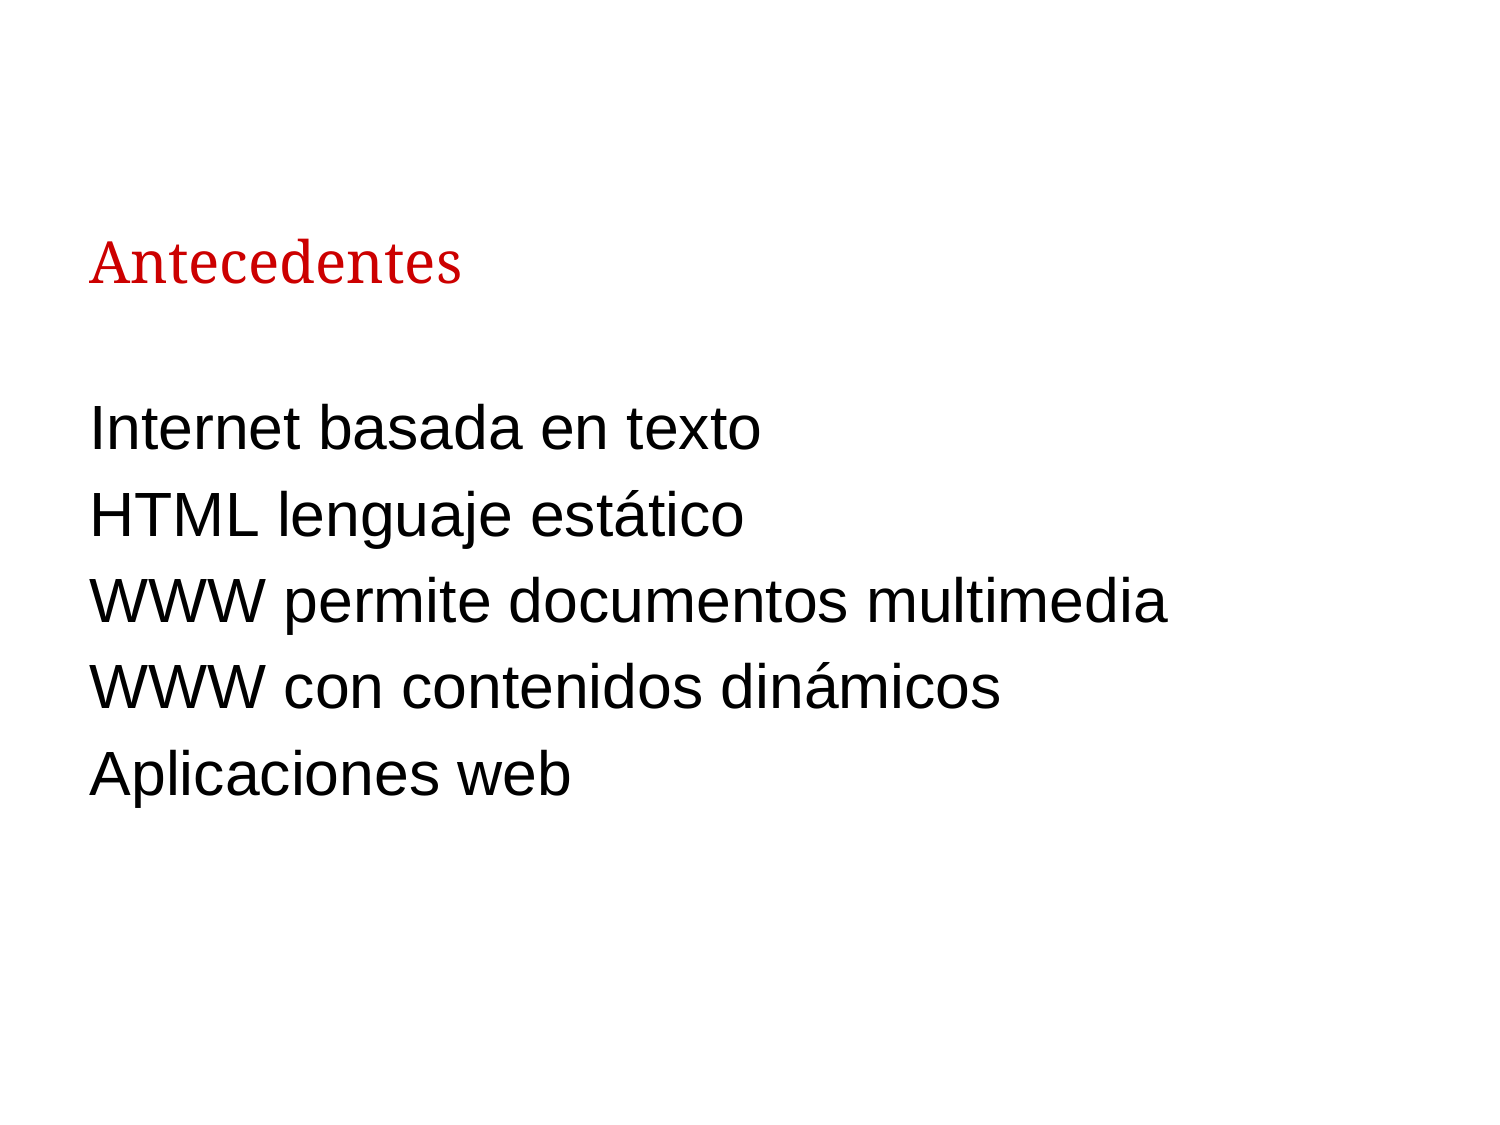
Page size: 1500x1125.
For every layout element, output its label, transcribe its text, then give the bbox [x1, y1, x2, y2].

title Antecedentes [75, 148, 1426, 374]
list Internet basada en texto HTML lenguaje estático WWW permite documentos multimedia WWW con contenidos dinámicos Aplicaciones web [75, 385, 1426, 1041]
